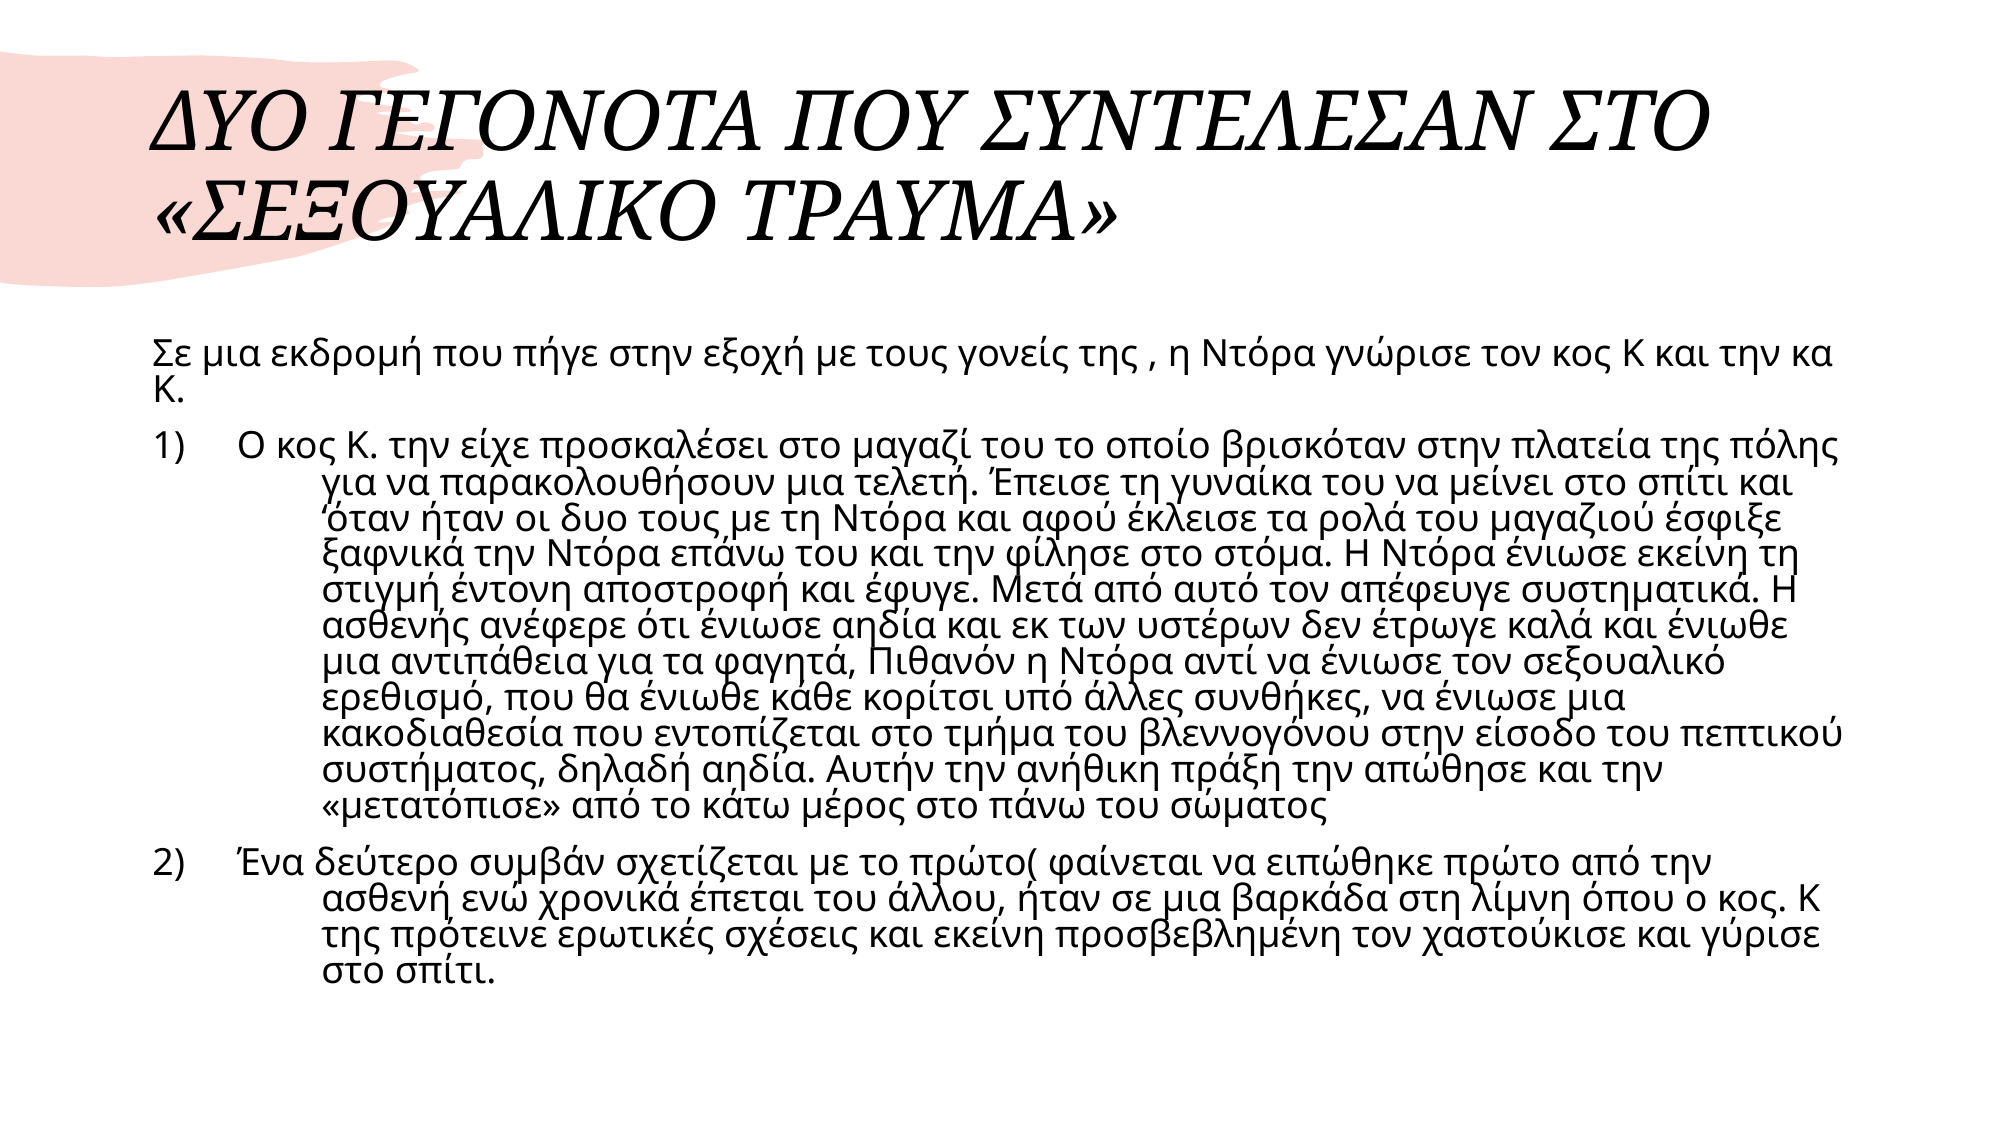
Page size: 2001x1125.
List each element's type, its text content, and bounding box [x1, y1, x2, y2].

list Σε μια εκδρομή που πήγε στην εξοχή με τους γονείς της , η Ντόρα γνώρισε τον κος Κ και την κα Κ. Ο κος Κ. την είχε προσκαλέσει στο μαγαζί του το οποίο βρισκόταν στην πλατεία της πόλης για να παρακολουθήσουν μια τελετή. Έπεισε τη γυναίκα του να μείνει στο σπίτι και ‘όταν ήταν οι δυο τους με τη Ντόρα και αφού έκλεισε τα ρολά του μαγαζιού έσφιξε ξαφνικά την Ντόρα επάνω του και την φίλησε στο στόμα. Η Ντόρα ένιωσε εκείνη τη στιγμή έντονη αποστροφή και έφυγε. Μετά από αυτό τον απέφευγε συστηματικά. Η ασθενής ανέφερε ότι ένιωσε αηδία και εκ των υστέρων δεν έτρωγε καλά και ένιωθε µια αντιπάθεια για τα φαγητά, Πιθανόν η Ντόρα αντί να ένιωσε τον σεξουαλικό ερεθισμό, που θα ένιωθε κάθε κορίτσι υπό άλλες συνθήκες, να ένιωσε µια κακοδιαθεσία που εντοπίζεται στο τµήµα του βλεννογόνου στην είσοδο του πεπτικού συστήματος, δηλαδή αηδία. Αυτήν την ανήθικη πράξη την απώθησε και την «μετατόπισε» από το κάτω μέρος στο πάνω του σώματος Ένα δεύτερο συμβάν σχετίζεται με το πρώτο( φαίνεται να ειπώθηκε πρώτο από την ασθενή ενώ χρονικά έπεται του άλλου, ήταν σε μια βαρκάδα στη λίμνη όπου ο κος. Κ της πρότεινε ερωτικές σχέσεις και εκείνη προσβεβλημένη τον χαστούκισε και γύρισε στο σπίτι. [137, 329, 1863, 1013]
title ΔΥΟ ΓΕΓΟΝΟΤΑ ΠΟΥ ΣΥΝΤΕΛΕΣΑΝ ΣΤΟ «ΣΕΞΟΥΑΛΙΚΟ ΤΡΑΥΜΑ» [137, 59, 1863, 278]
